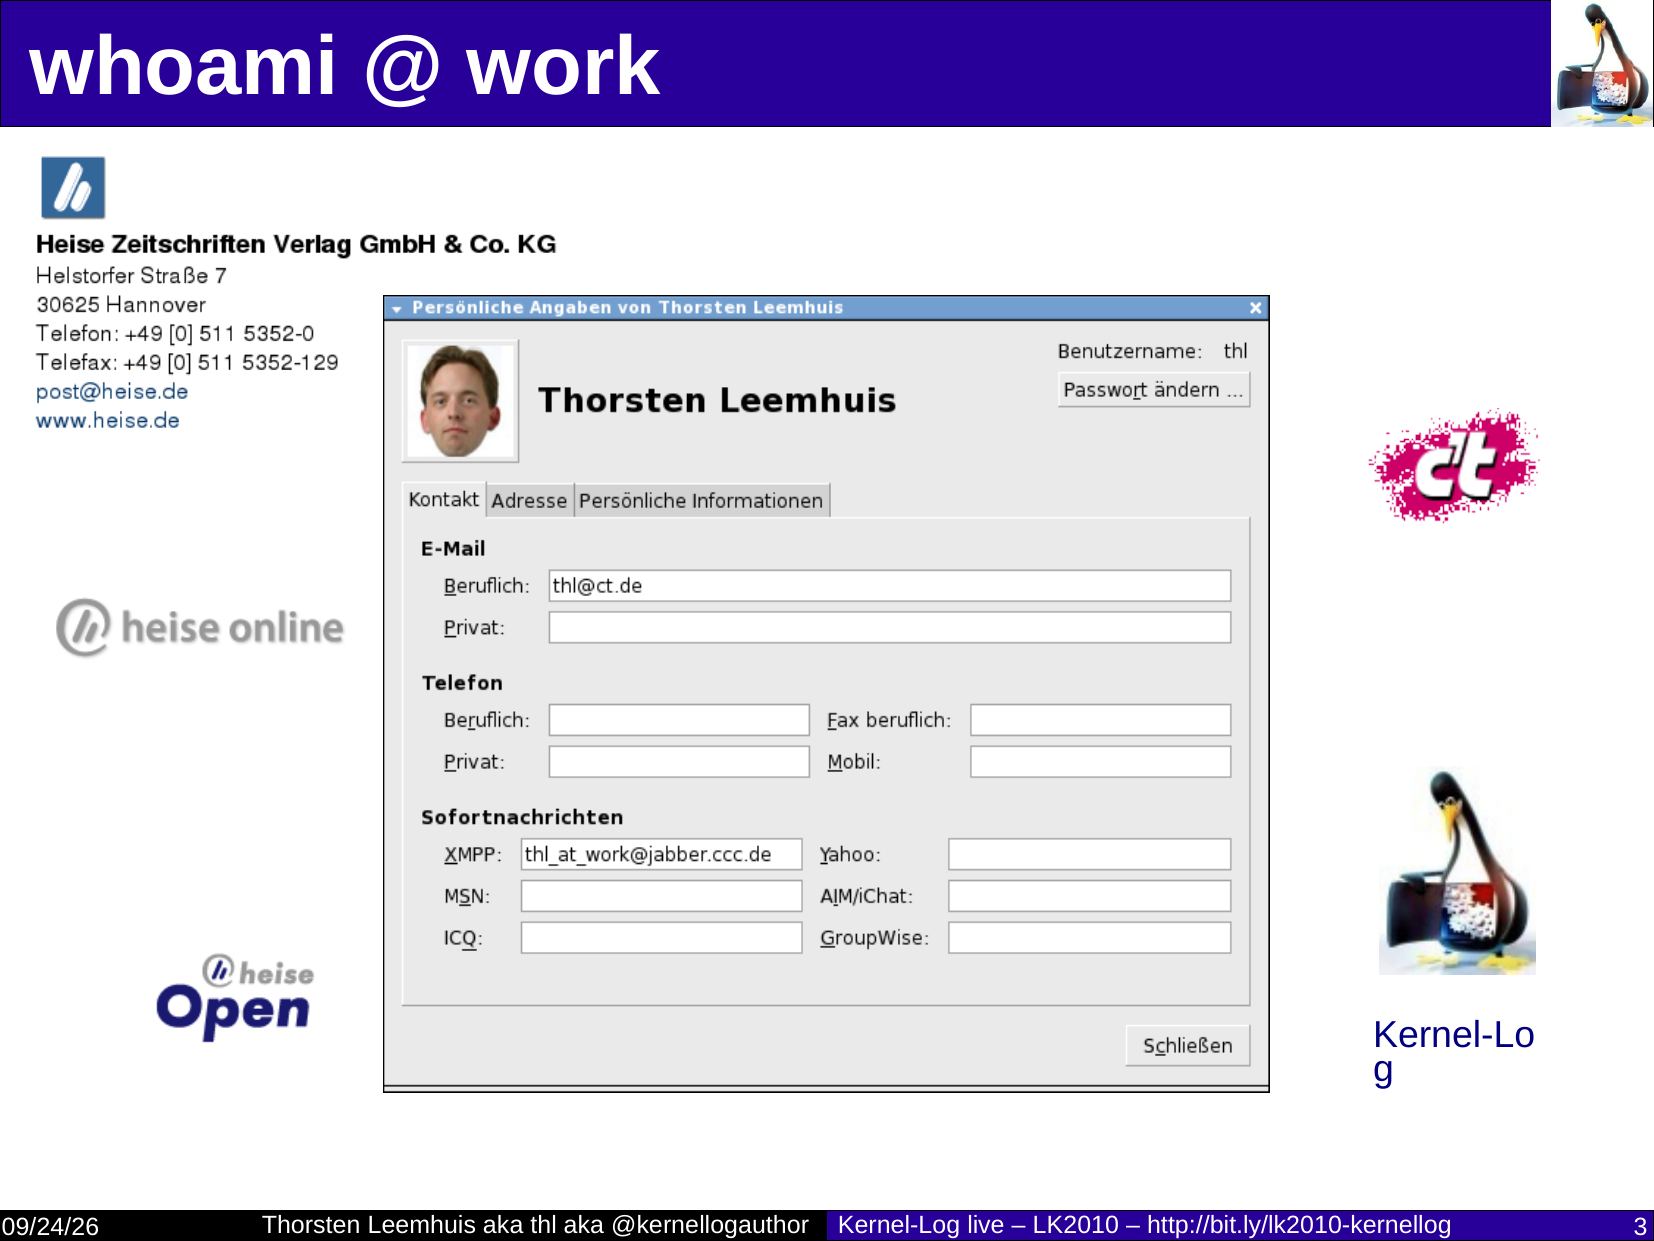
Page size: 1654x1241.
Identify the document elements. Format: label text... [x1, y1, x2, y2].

picture [1551, 0, 1653, 127]
title whoami @ work [29, 19, 1535, 113]
picture [1379, 766, 1536, 975]
picture [1328, 408, 1595, 532]
picture [29, 147, 1270, 1093]
text_box Kernel-Log [1358, 1006, 1565, 1063]
picture [49, 590, 355, 670]
picture [118, 944, 355, 1047]
